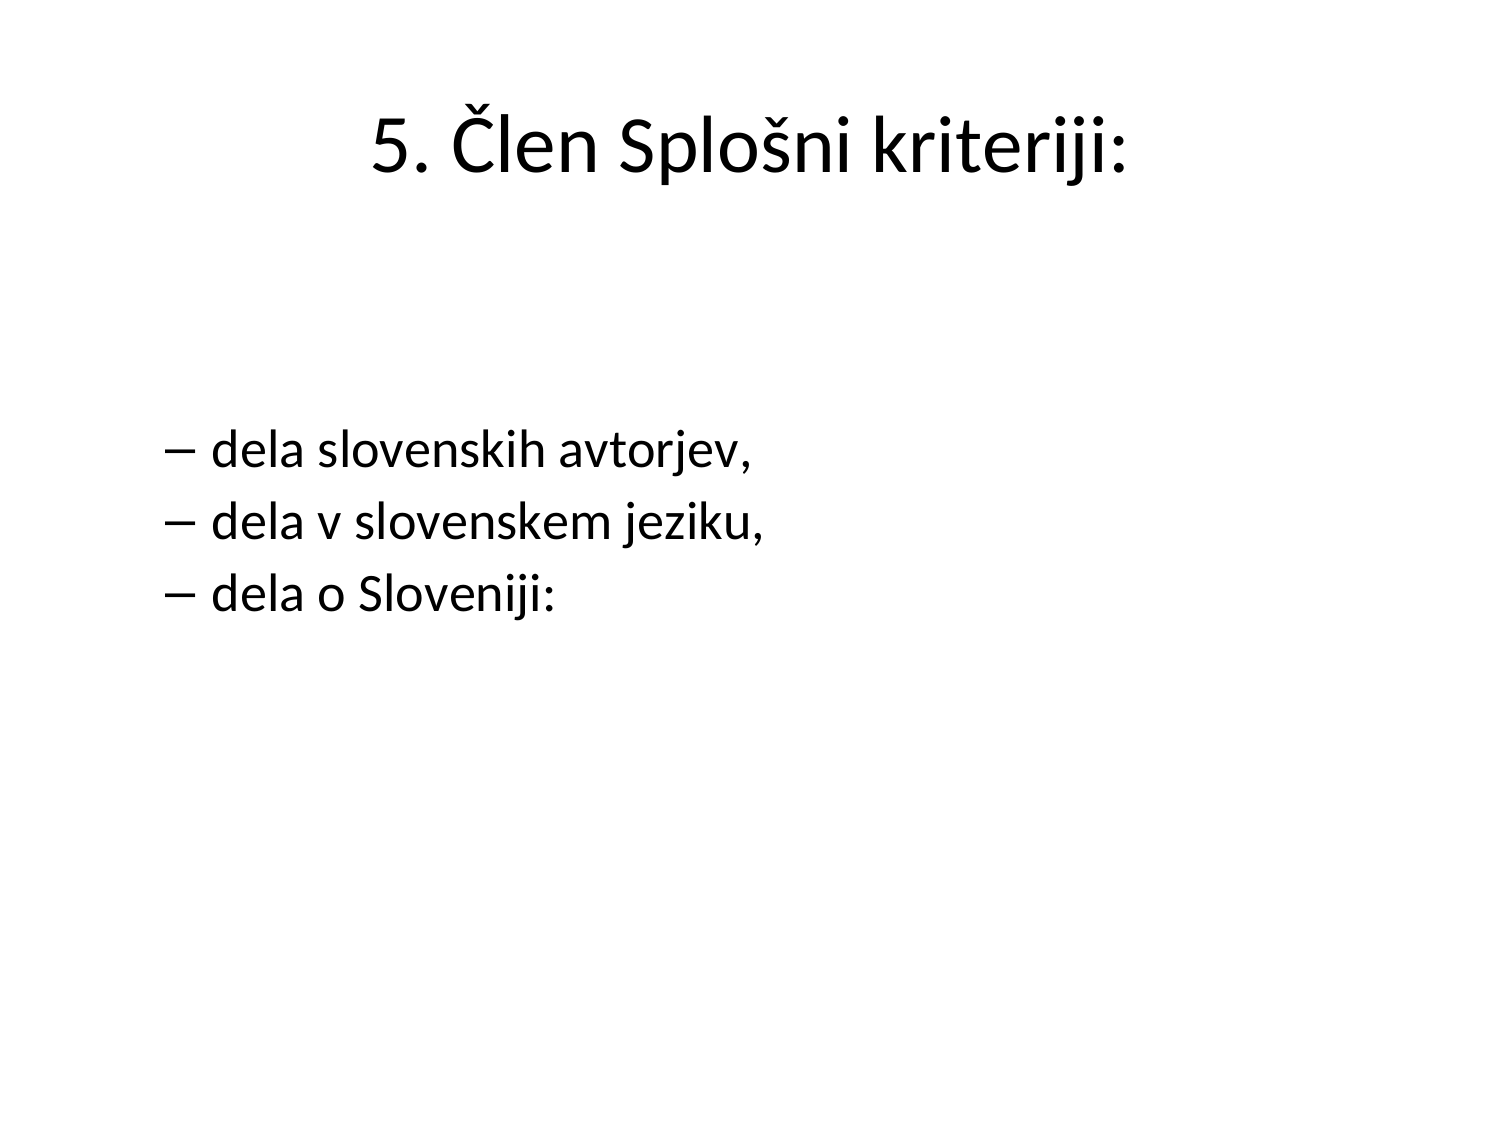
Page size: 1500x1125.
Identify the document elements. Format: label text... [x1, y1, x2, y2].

title 5. Člen Splošni kriteriji: [75, 0, 1426, 262]
list dela slovenskih avtorjev, dela v slovenskem jeziku, dela o Sloveniji: [75, 262, 1426, 1006]
